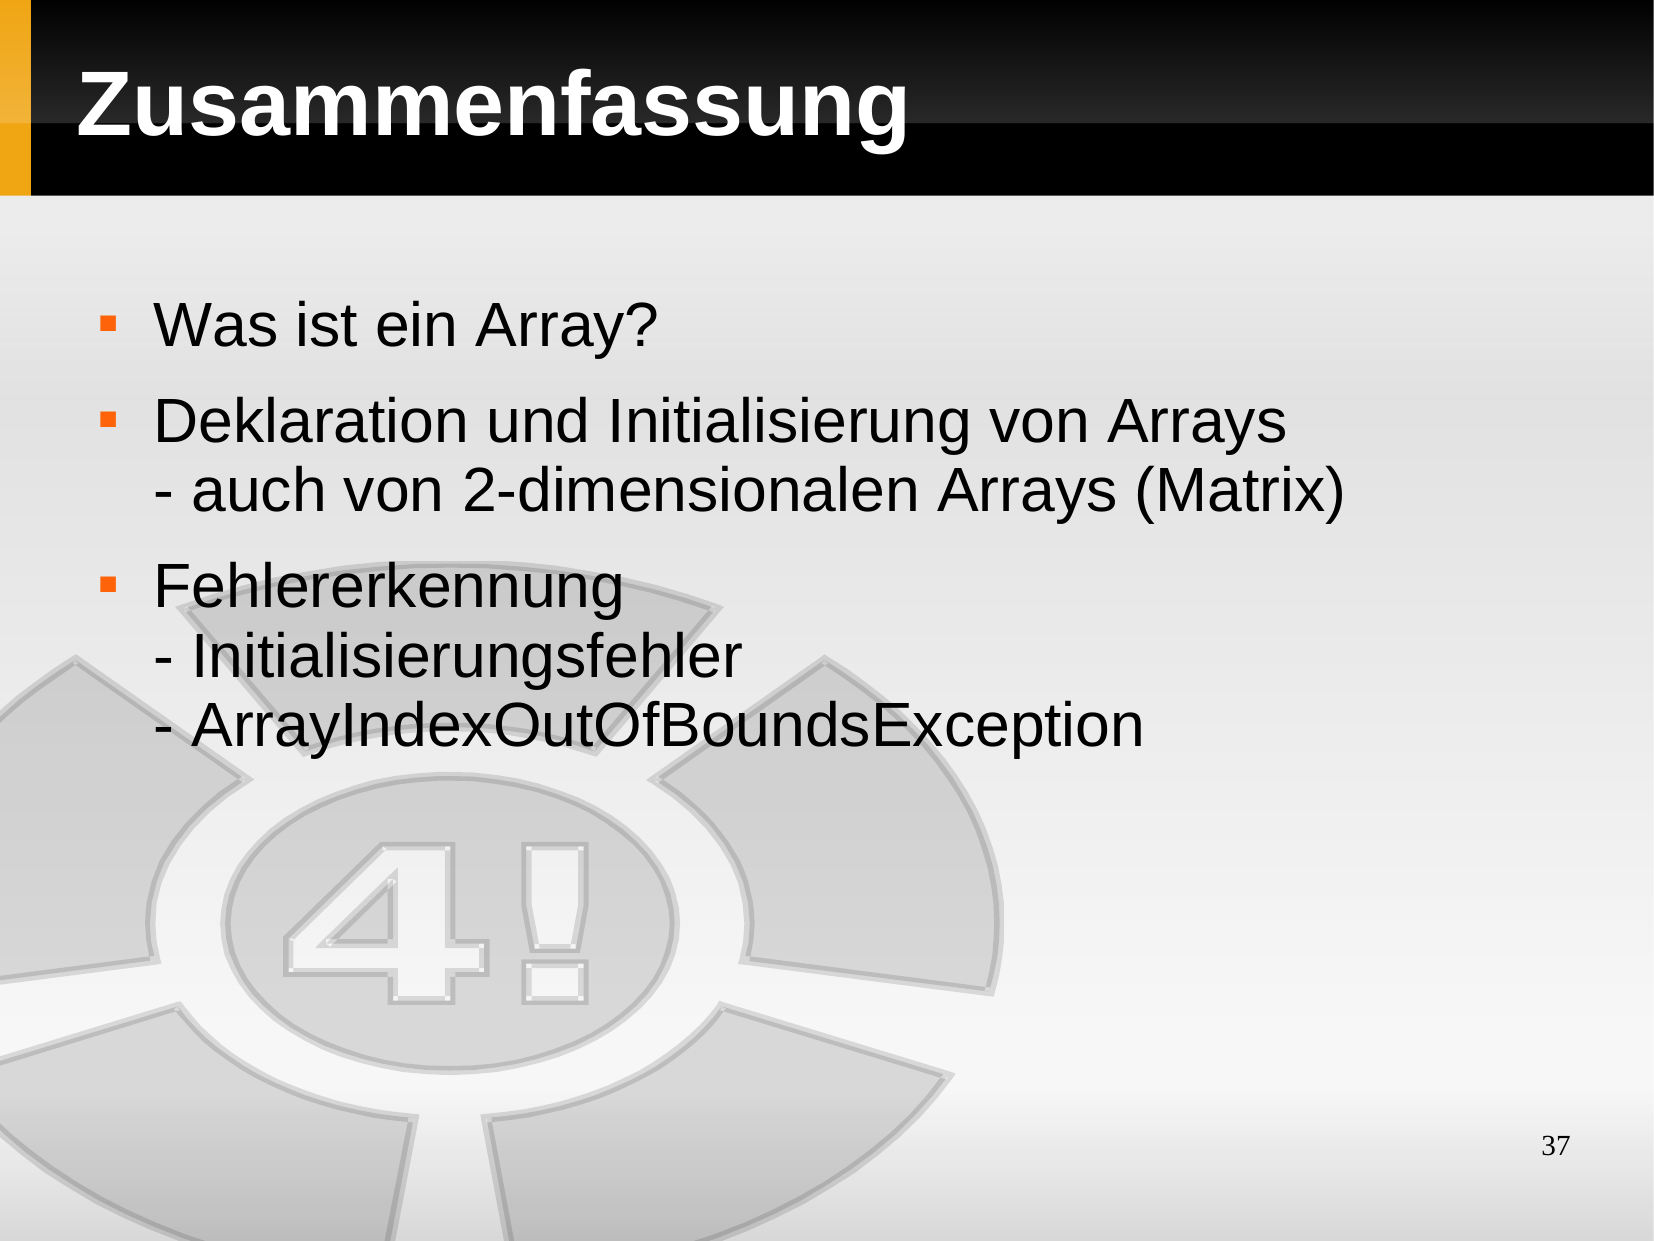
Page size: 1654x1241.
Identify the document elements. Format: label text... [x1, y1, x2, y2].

list Was ist ein Array? Deklaration und Initialisierung von Arrays - auch von 2-dimensionalen Arrays (Matrix) Fehlererkennung - Initialisierungsfehler - ArrayIndexOutOfBoundsException [82, 290, 1571, 1094]
title Zusammenfassung [76, 7, 1565, 200]
picture [0, 0, 1654, 1241]
